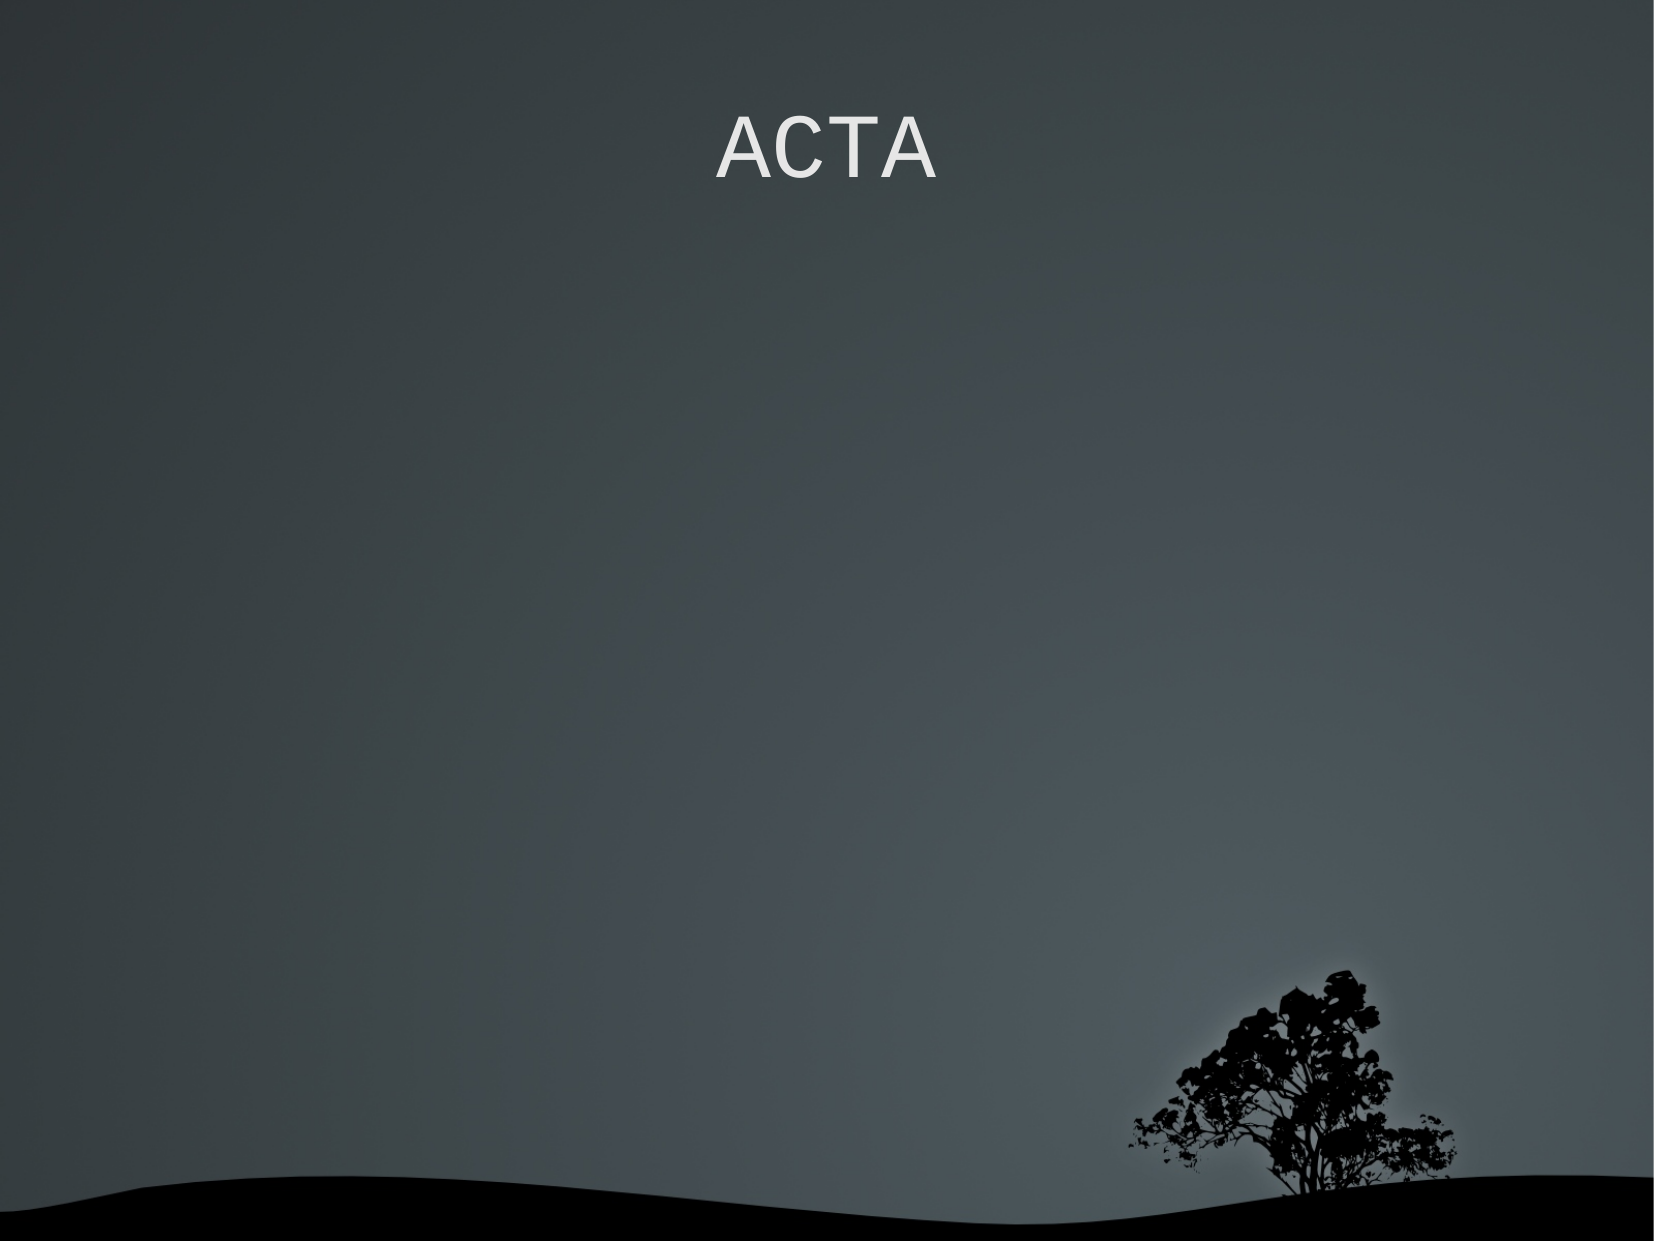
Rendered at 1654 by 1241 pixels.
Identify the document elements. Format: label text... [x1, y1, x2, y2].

list [82, 290, 1571, 1094]
picture [0, 0, 1654, 1241]
title ACTA [82, 56, 1571, 250]
